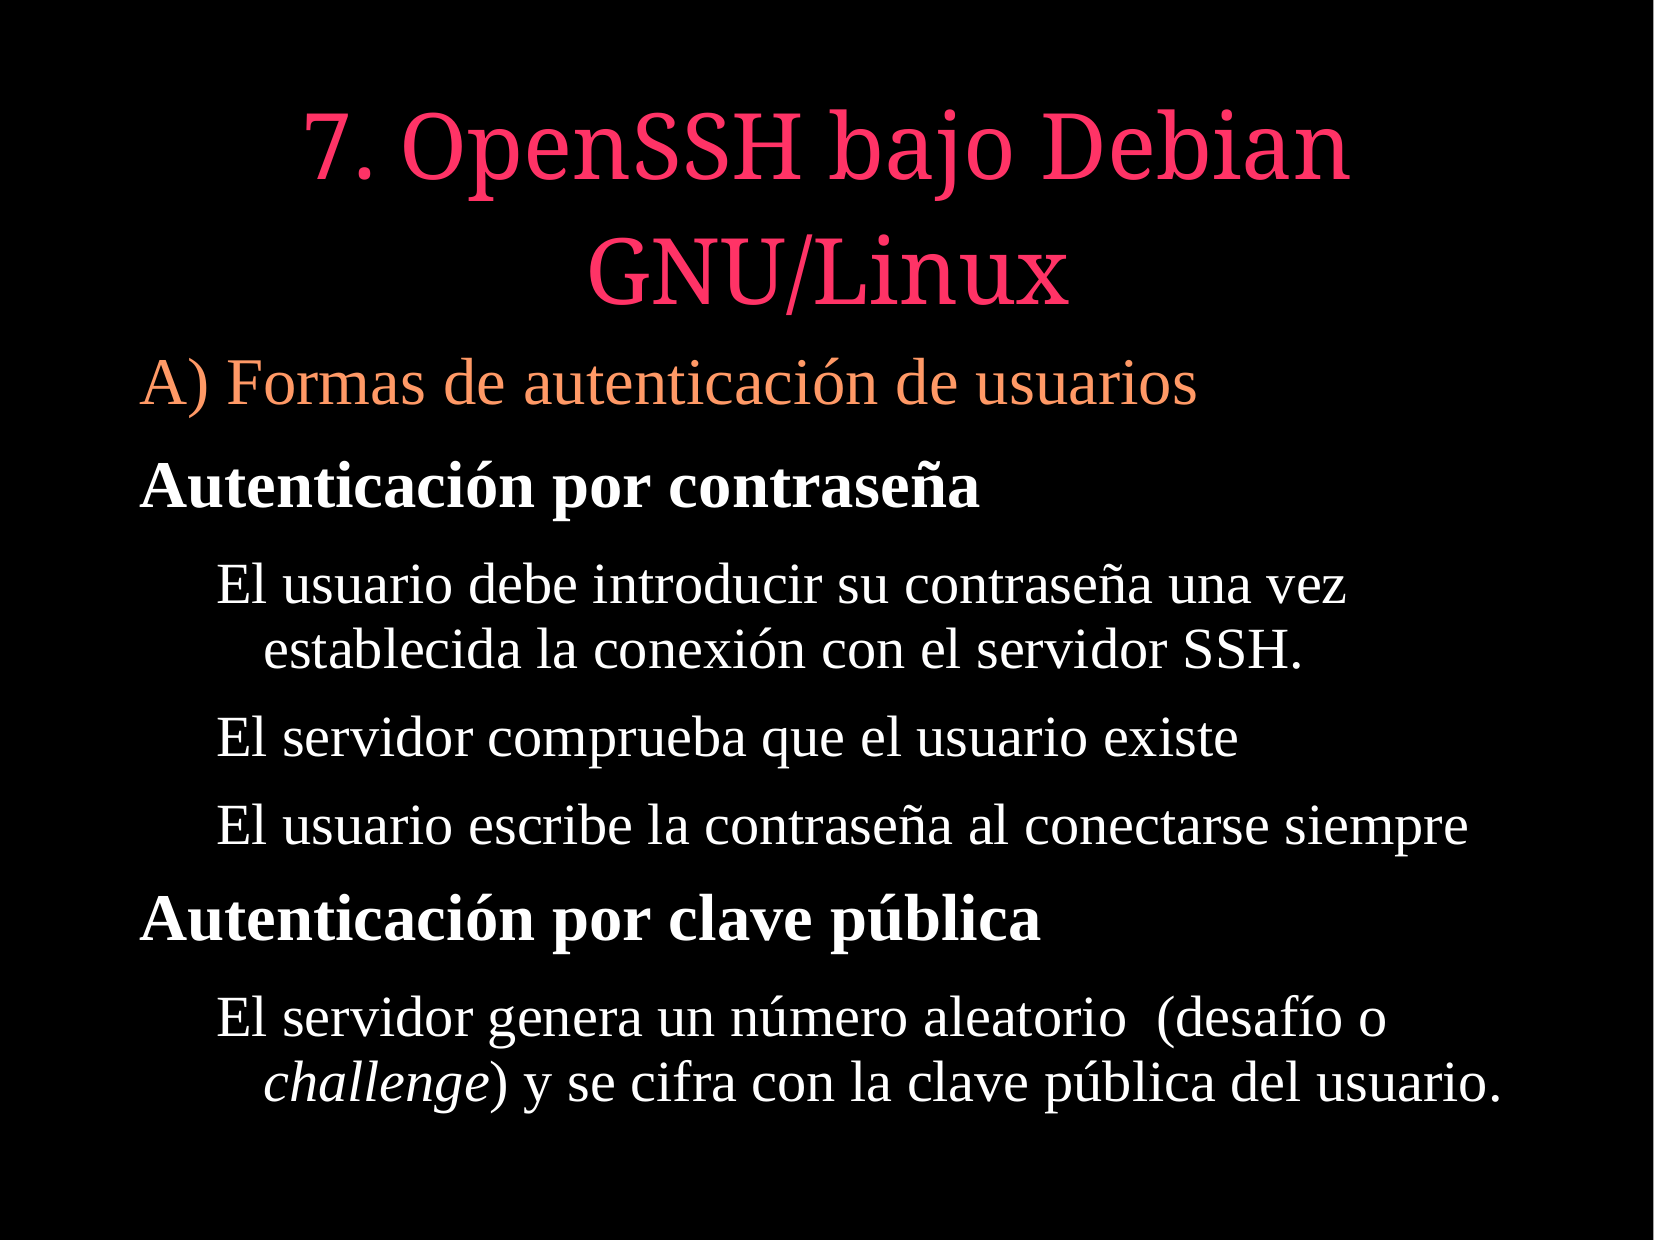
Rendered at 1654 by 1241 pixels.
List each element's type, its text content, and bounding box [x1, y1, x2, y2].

list A) Formas de autenticación de usuarios Autenticación por contraseña El usuario debe introducir su contraseña una vez establecida la conexión con el servidor SSH. El servidor comprueba que el usuario existe El usuario escribe la contraseña al conectarse siempre Autenticación por clave pública El servidor genera un número aleatorio (desafío o challenge) y se cifra con la clave pública del usuario. [121, 344, 1534, 1127]
title 7. OpenSSH bajo Debian GNU/Linux [121, 82, 1534, 331]
